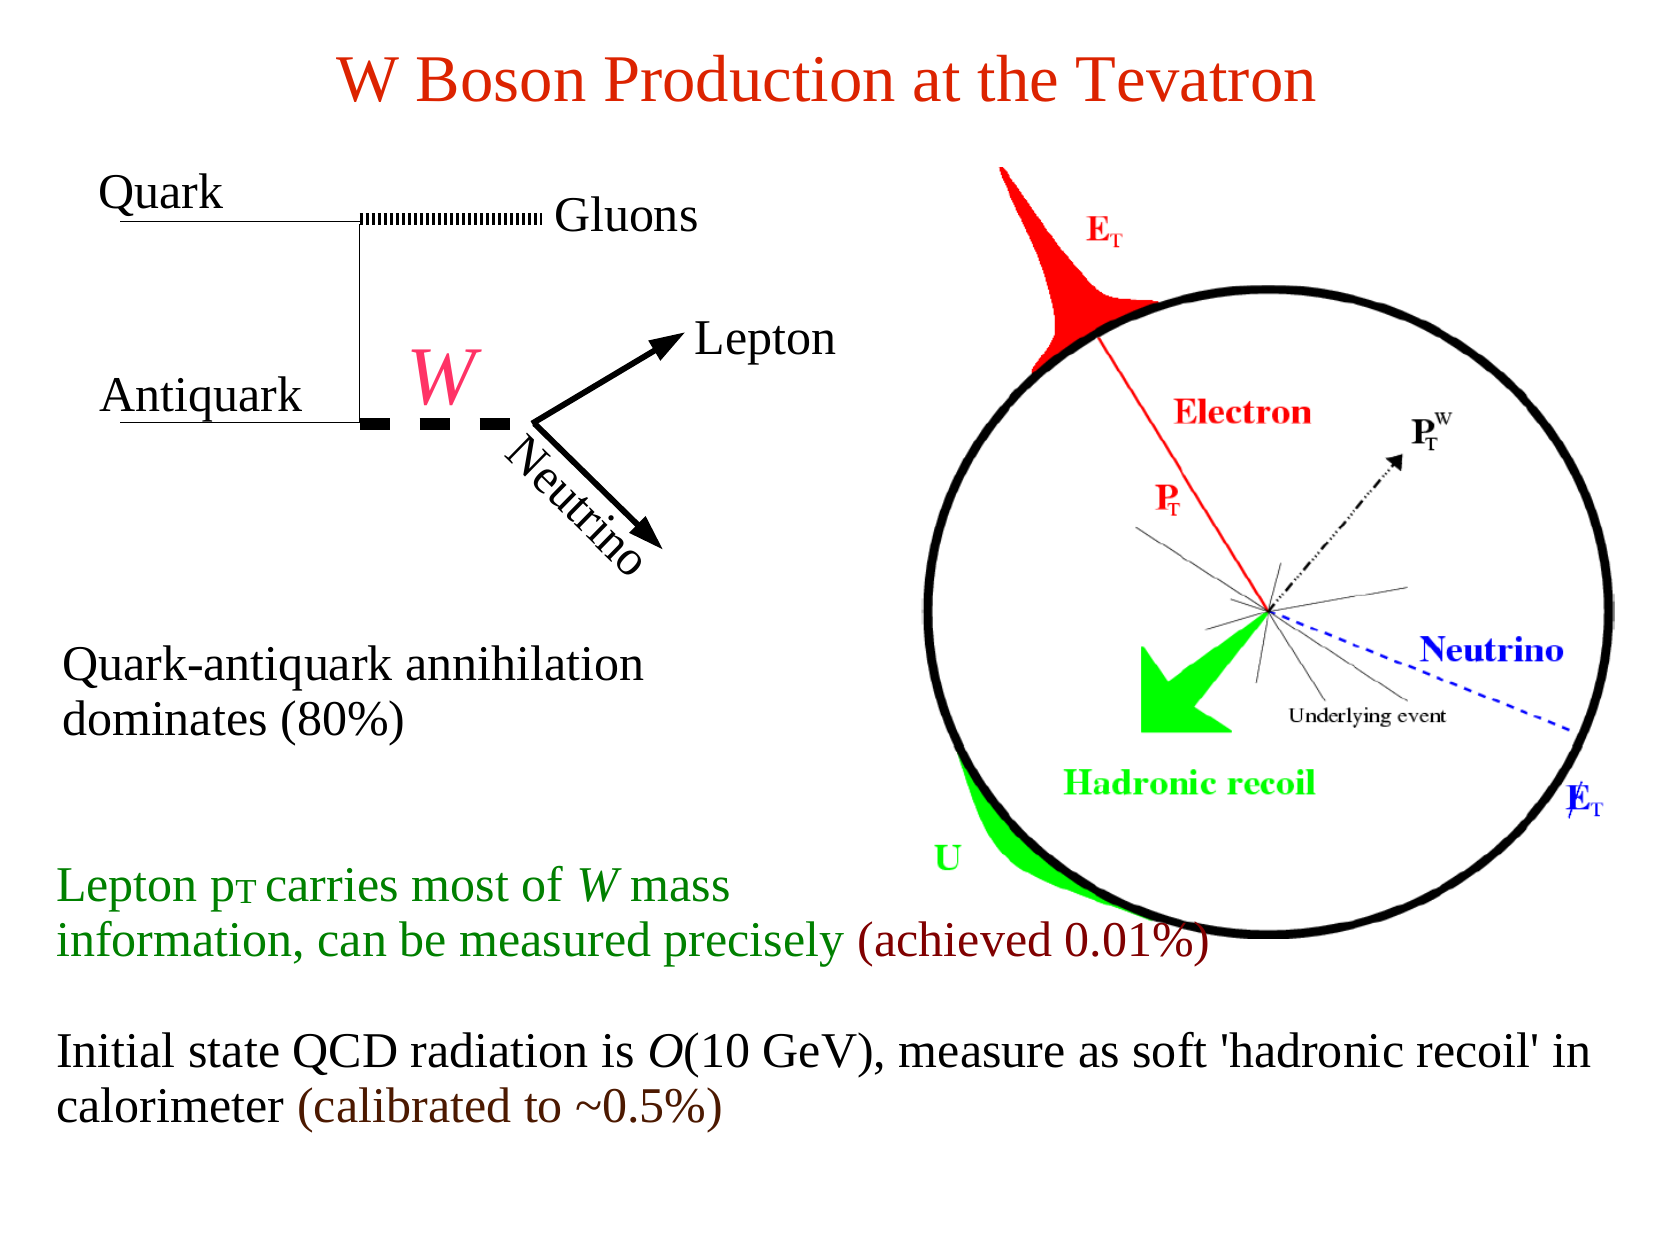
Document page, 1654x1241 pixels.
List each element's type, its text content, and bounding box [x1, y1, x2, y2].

text_box Gluons [554, 187, 699, 243]
text_box Antiquark [99, 366, 303, 422]
text_box Quark [98, 163, 224, 219]
text_box Lepton [694, 310, 837, 366]
text_box Lepton pT carries most of W mass information, can be measured precisely (achieved 0.01%) Initial state QCD radiation is O(10 GeV), measure as soft 'hadronic recoil' in calorimeter (calibrated to ~0.5%) [56, 856, 1590, 1239]
picture [887, 167, 1654, 939]
title W Boson Production at the Tevatron [121, 2, 1534, 156]
text_box W [406, 330, 503, 431]
text_box Quark-antiquark annihilation dominates (80%) [62, 635, 645, 756]
